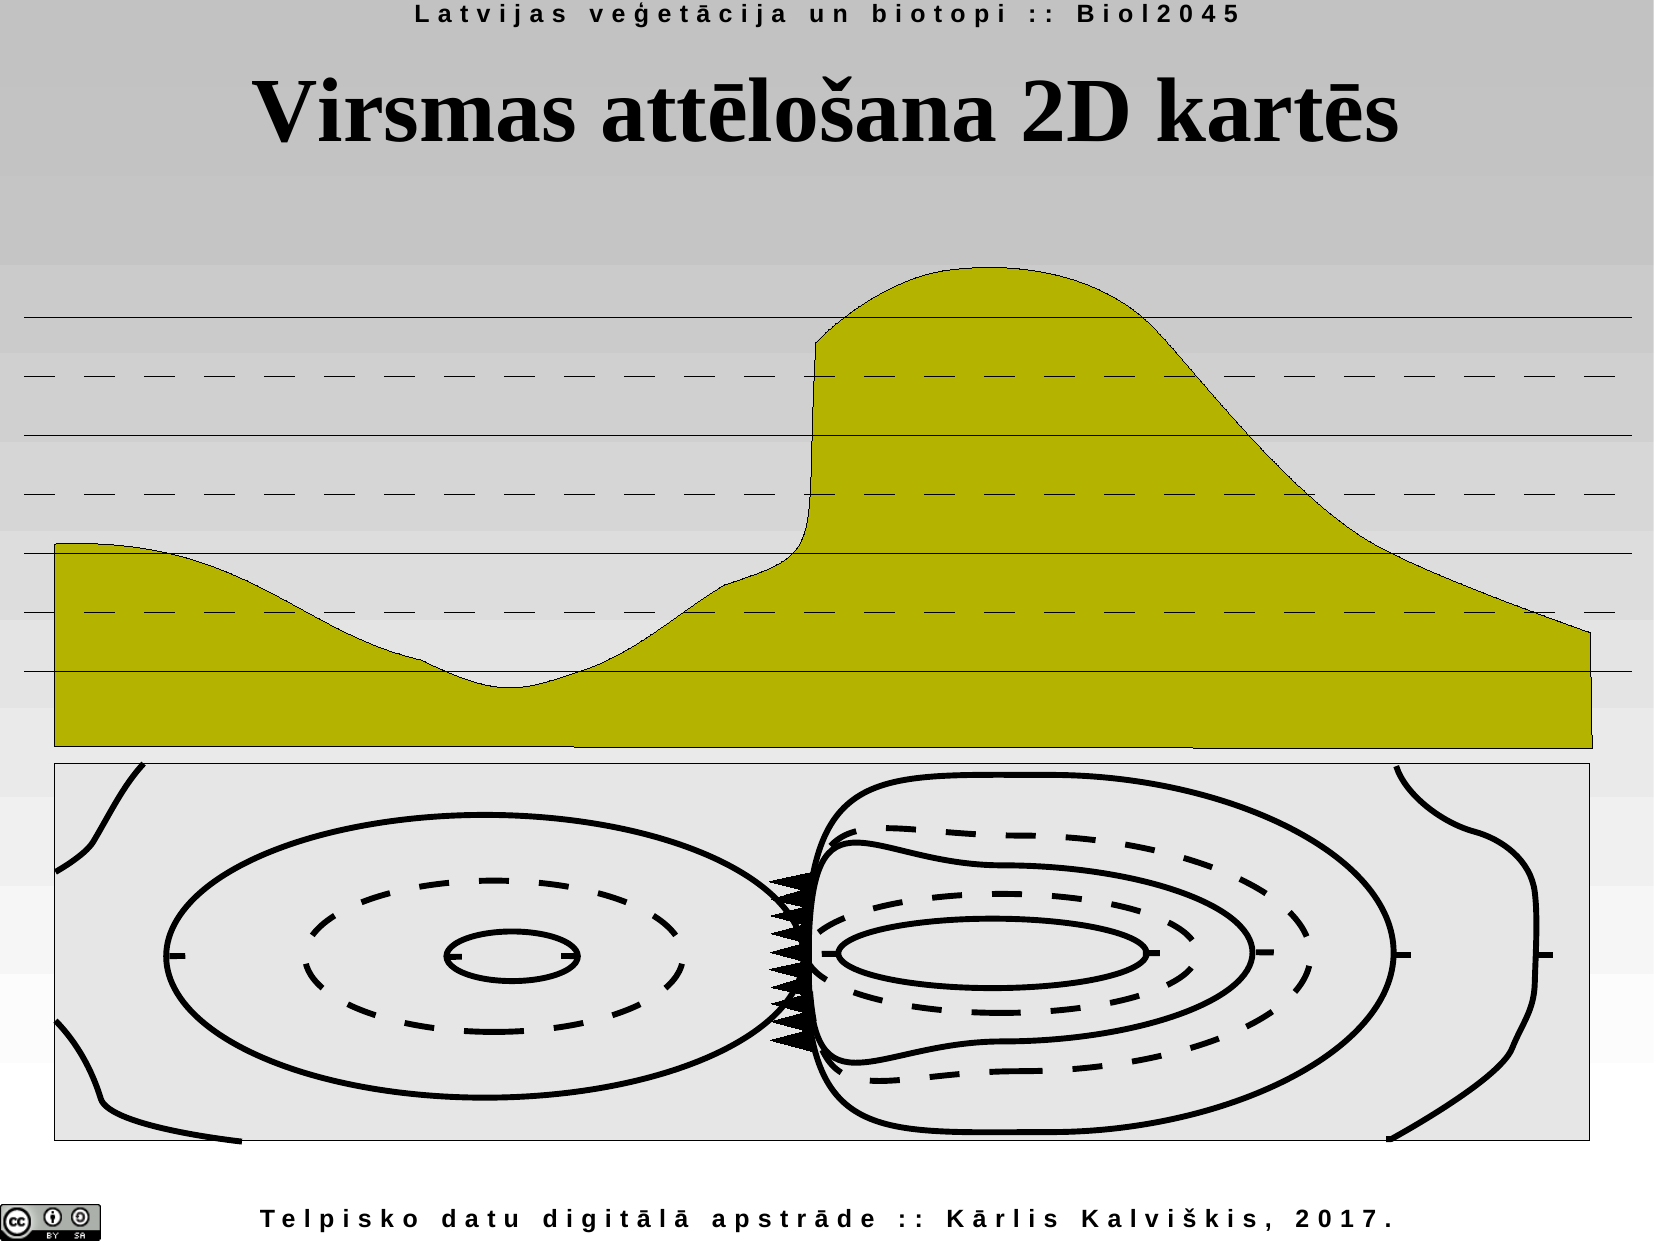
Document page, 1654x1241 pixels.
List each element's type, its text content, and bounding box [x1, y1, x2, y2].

picture [0, 0, 1654, 59]
text_box [792, 436, 1392, 553]
text_box [580, 554, 1591, 671]
text_box [844, 267, 1143, 317]
text_box [54, 543, 168, 553]
text_box [812, 318, 1249, 435]
picture [176, 554, 790, 671]
text_box [54, 672, 1593, 749]
text_box [54, 554, 446, 671]
title Virsmas attēlošana 2D kartēs [0, 59, 1654, 328]
text_box [54, 763, 1590, 1141]
picture [450, 672, 574, 687]
picture [0, 328, 1654, 1241]
text_box [54, 763, 139, 868]
text_box [54, 1025, 208, 1141]
